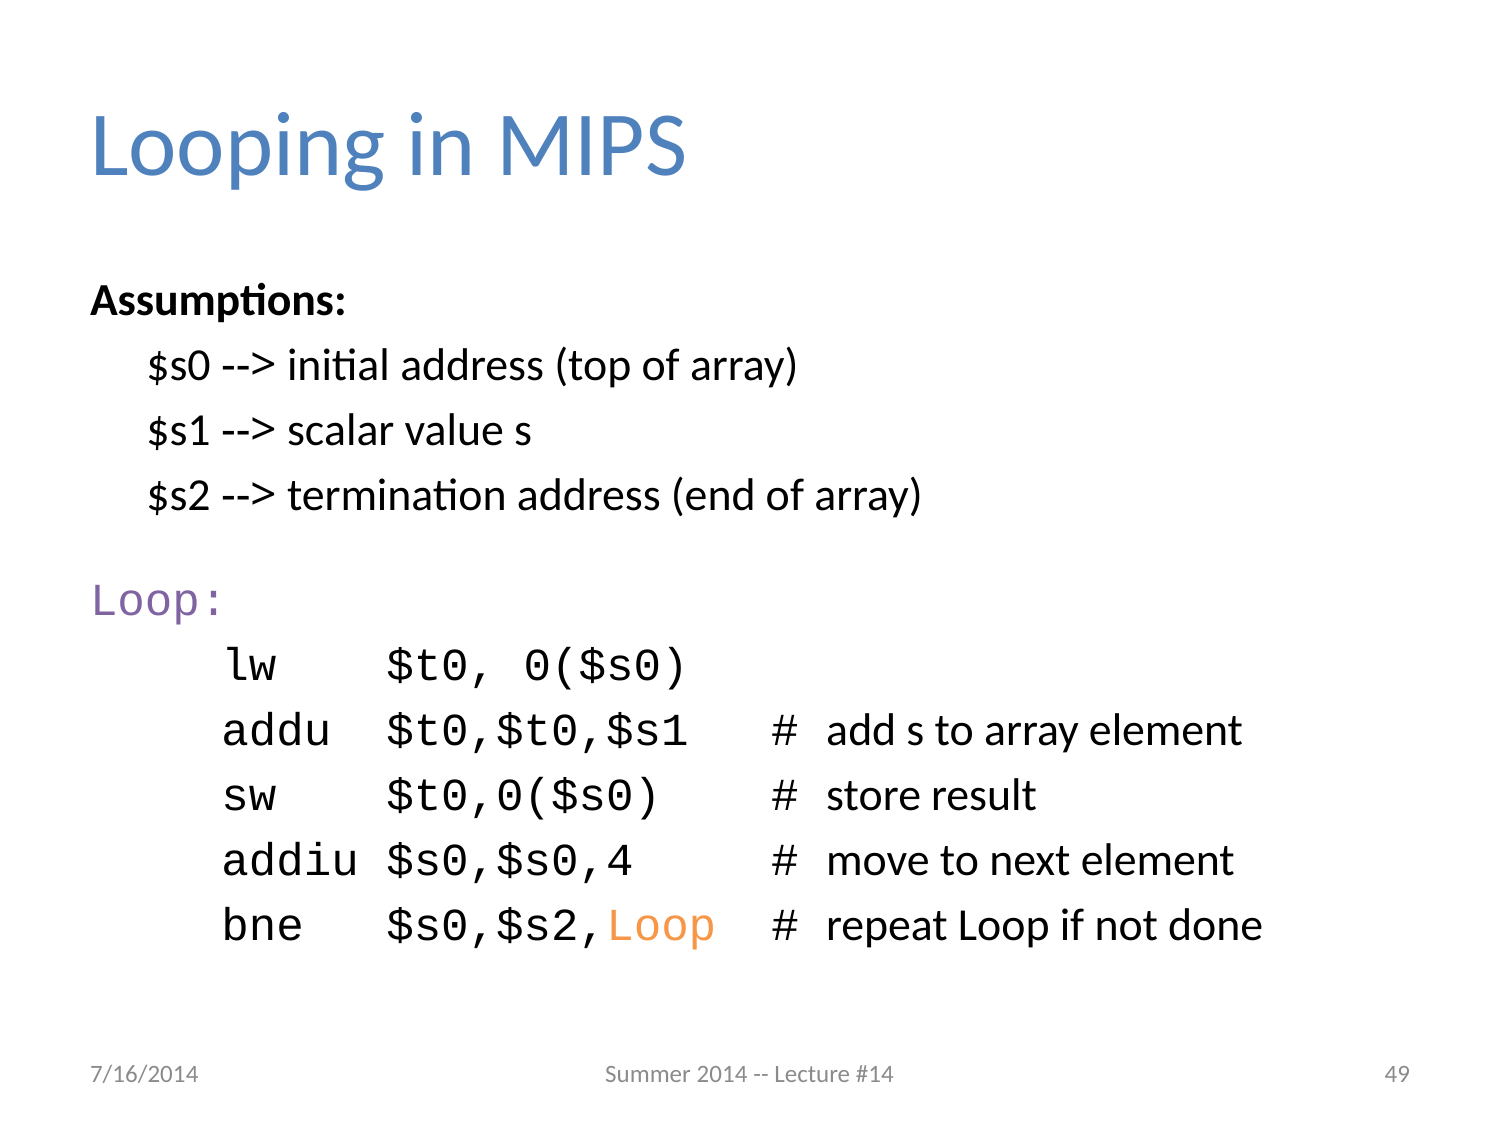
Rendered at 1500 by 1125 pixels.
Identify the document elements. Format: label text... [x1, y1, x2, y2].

slide_number <number> [1074, 1042, 1425, 1103]
slide_number 7/16/2014 [75, 1042, 425, 1103]
footer Summer 2014 -- Lecture #14 [512, 1042, 988, 1103]
list Assumptions: $s0 --> initial address (top of array) $s1 --> scalar value s $s2 --> termination address (end of array) Loop: lw $t0, 0($s0) addu $t0,$t0,$s1 # add s to array element sw $t0,0($s0) # store result addiu $s0,$s0,4 # move to next element bne $s0,$s2,Loop # repeat Loop if not done [75, 262, 1425, 1073]
title Looping in MIPS [75, 45, 1425, 233]
